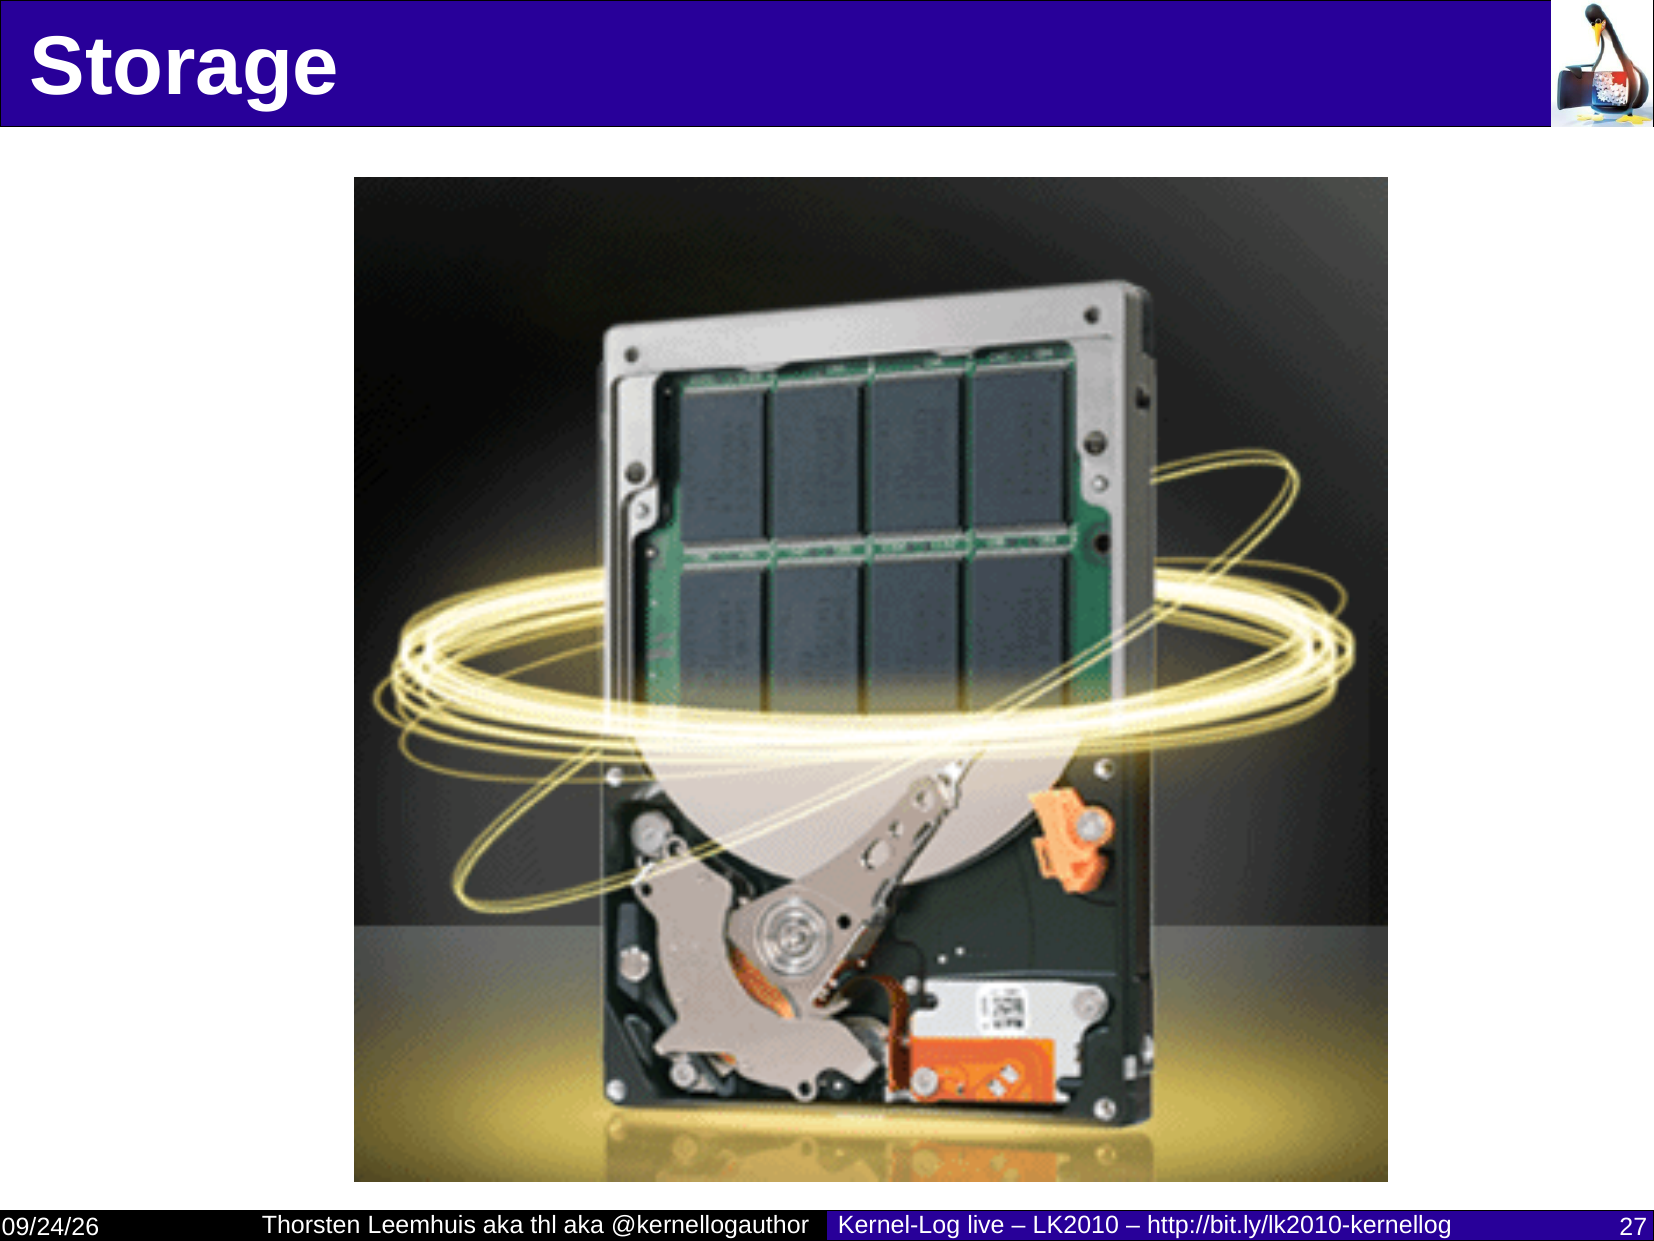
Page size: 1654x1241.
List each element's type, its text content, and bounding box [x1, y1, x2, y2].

picture [354, 177, 1388, 1182]
title Storage [29, 19, 1535, 113]
picture [1551, 0, 1653, 127]
